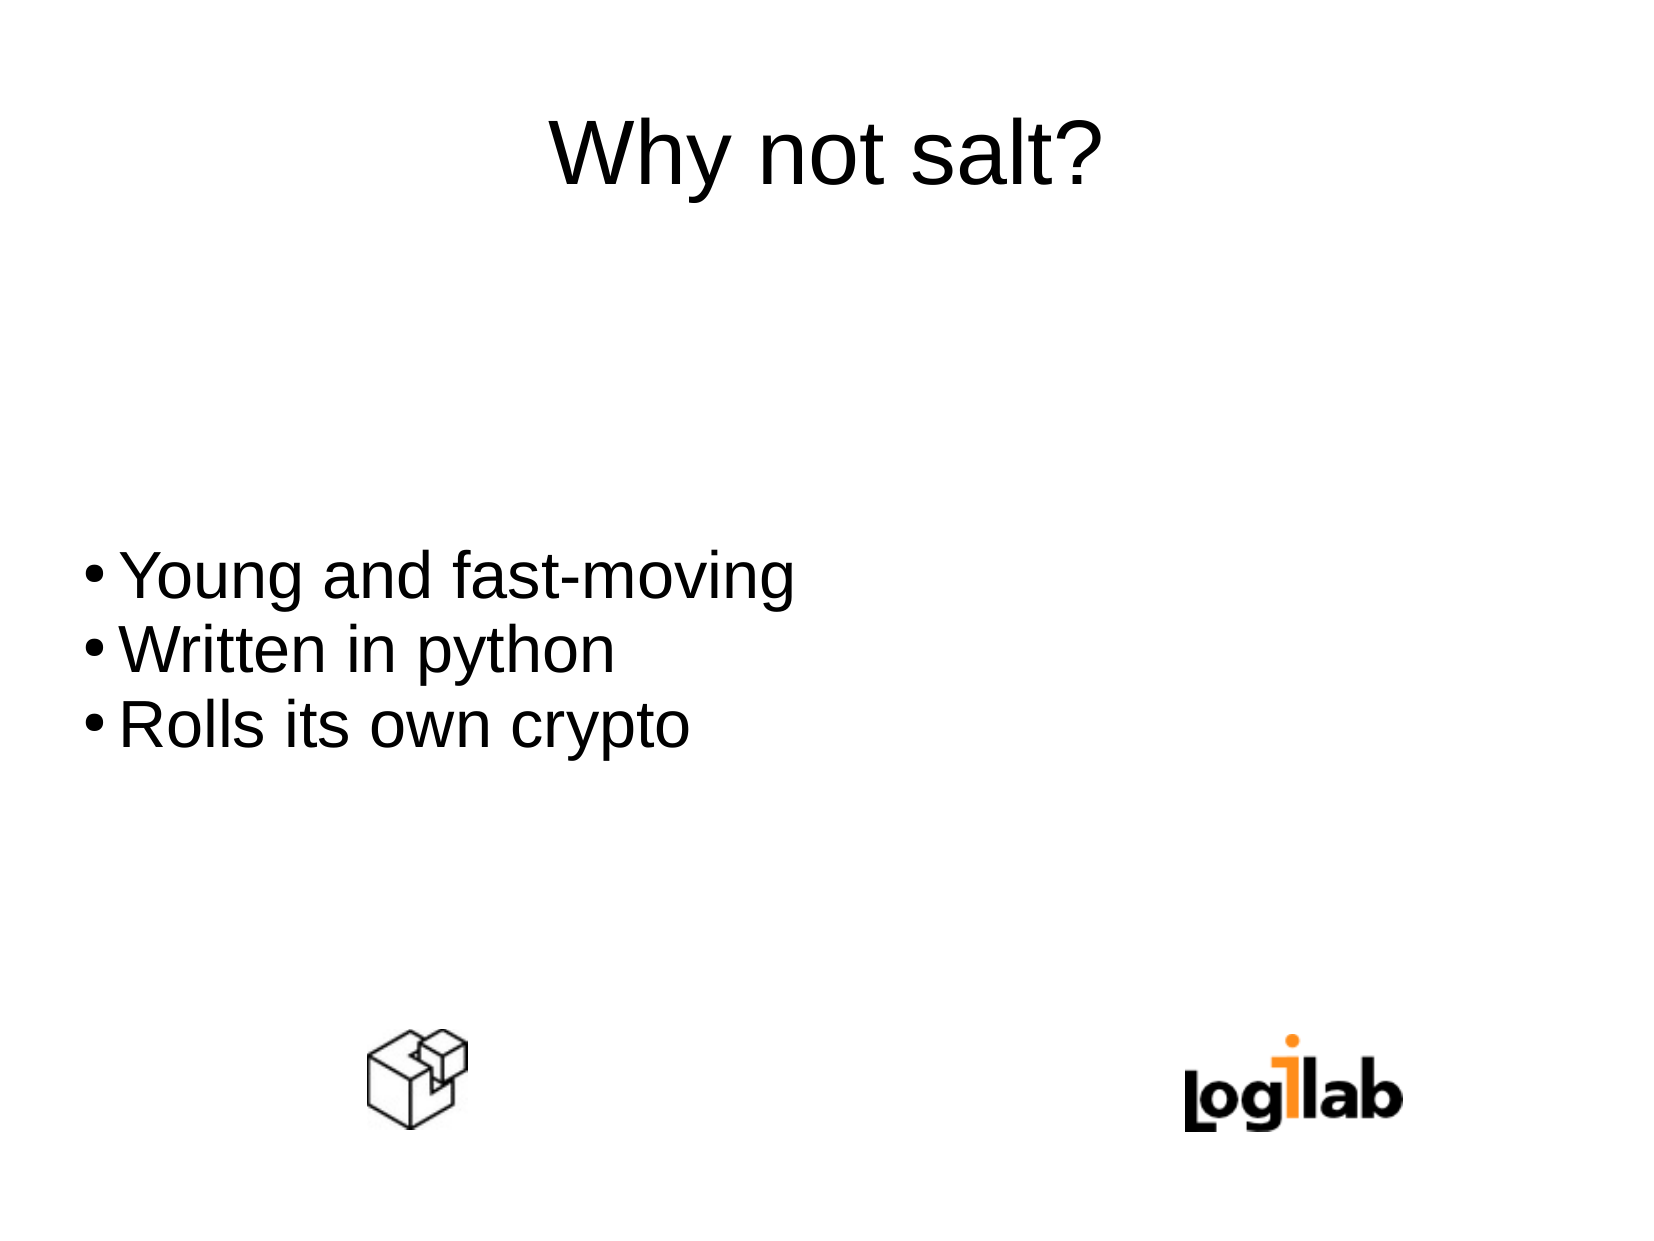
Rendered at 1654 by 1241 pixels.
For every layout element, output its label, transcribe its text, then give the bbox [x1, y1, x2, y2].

picture [1185, 1034, 1403, 1132]
title Why not salt? [82, 49, 1571, 257]
subtitle Young and fast-moving Written in python Rolls its own crypto [82, 290, 1571, 1010]
picture [367, 1029, 468, 1130]
